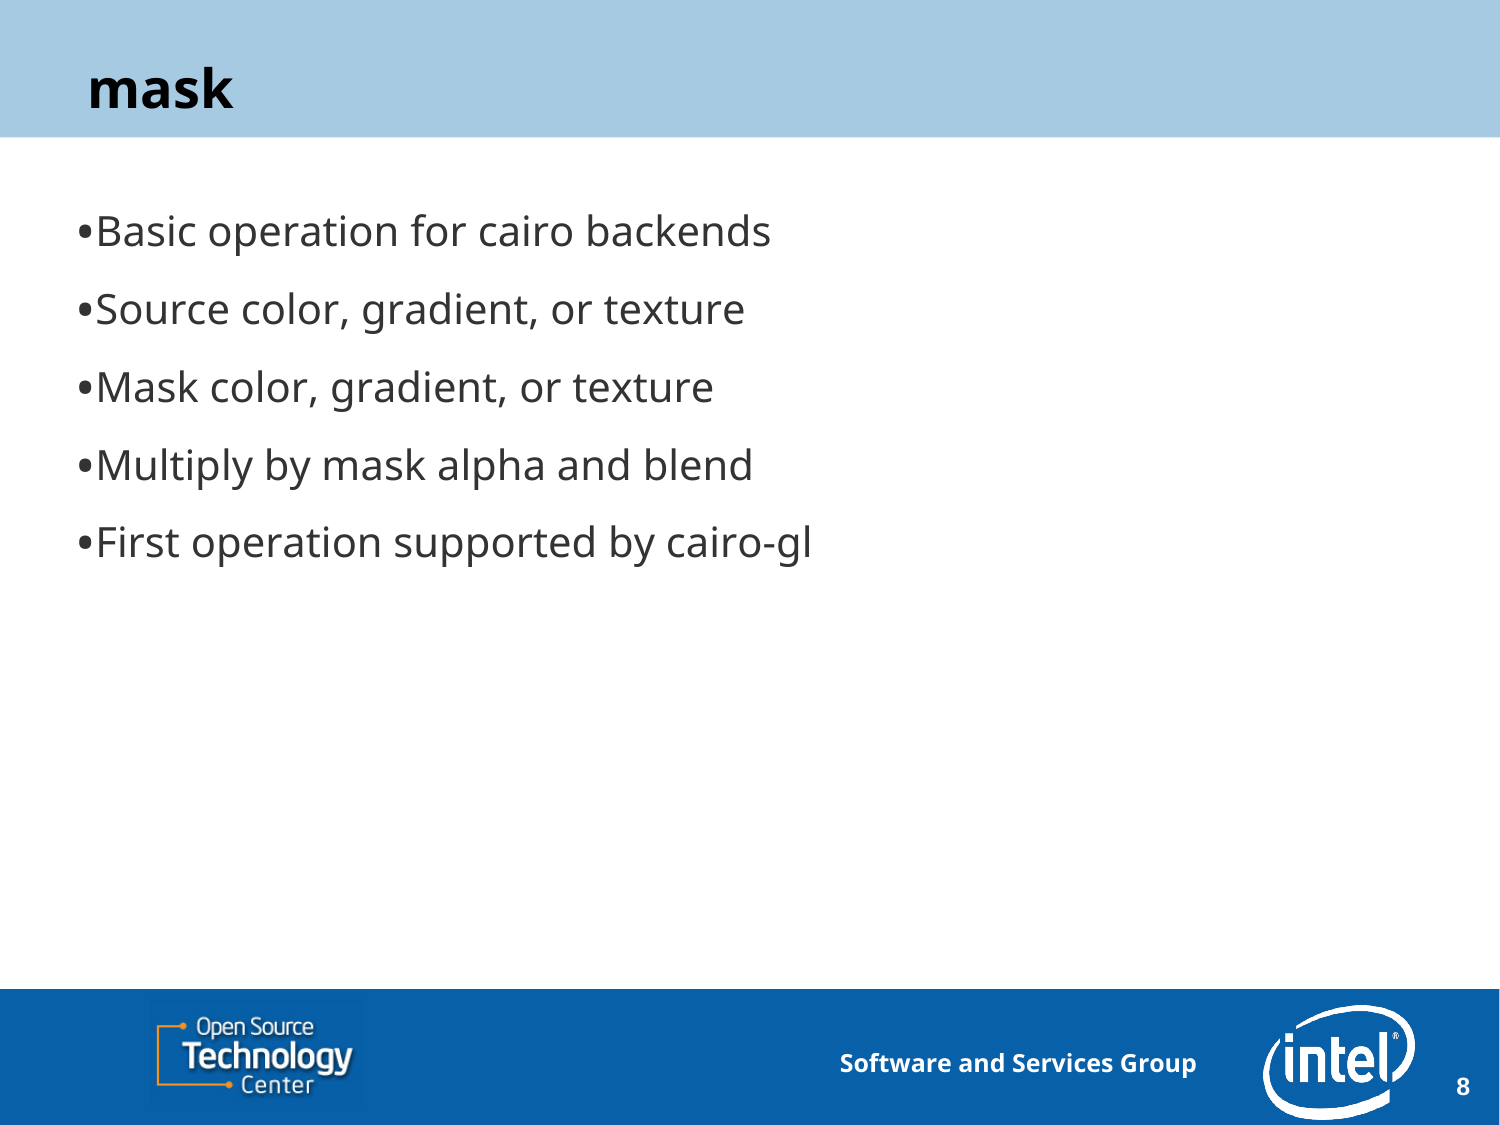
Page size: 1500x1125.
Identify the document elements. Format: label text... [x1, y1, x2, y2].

title mask [87, 44, 1446, 131]
picture [150, 999, 365, 1106]
list Basic operation for cairo backends Source color, gradient, or texture Mask color, gradient, or texture Multiply by mask alpha and blend First operation supported by cairo-gl [74, 202, 1425, 930]
picture [1263, 1005, 1415, 1120]
